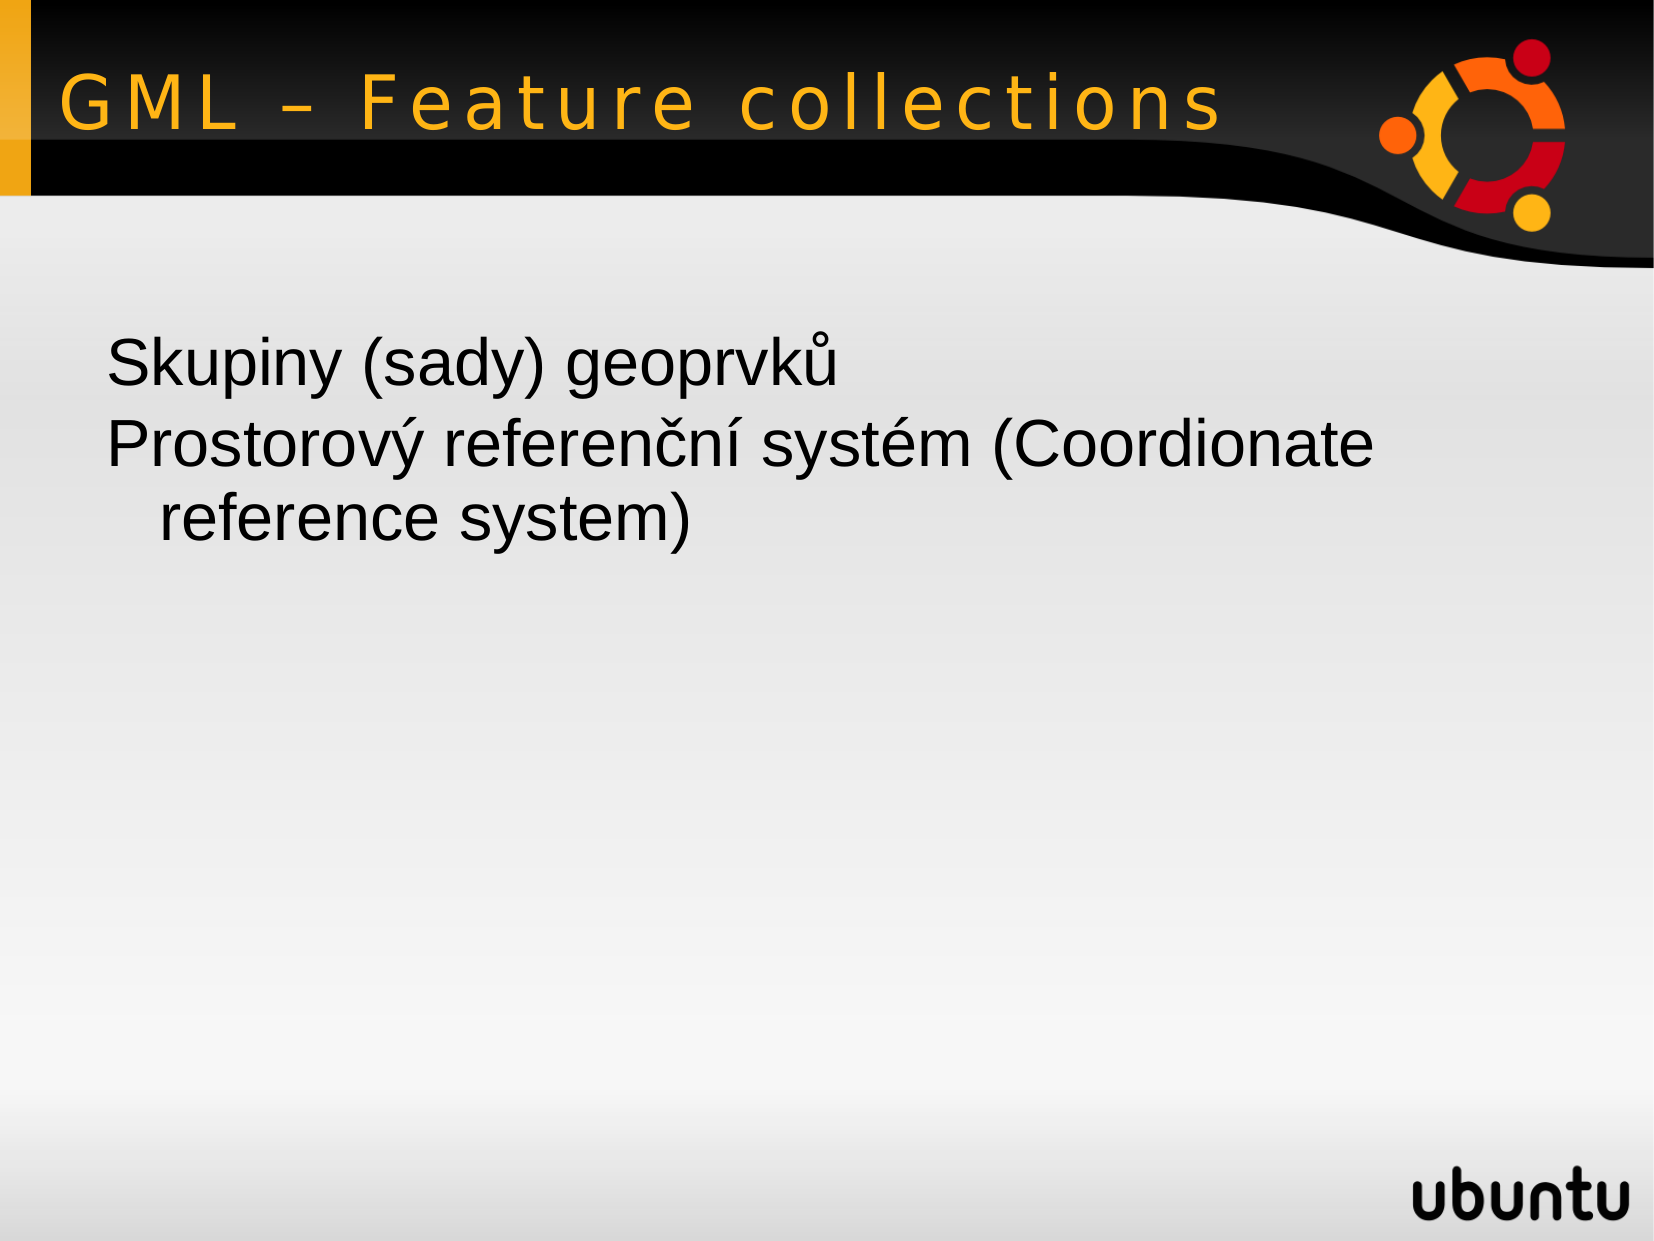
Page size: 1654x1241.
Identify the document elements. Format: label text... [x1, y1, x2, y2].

title GML – Feature collections [59, 29, 1270, 178]
list Skupiny (sady) geoprvků Prostorový referenční systém (Coordionate reference system) [88, 324, 1577, 1144]
picture [0, 0, 1654, 1241]
